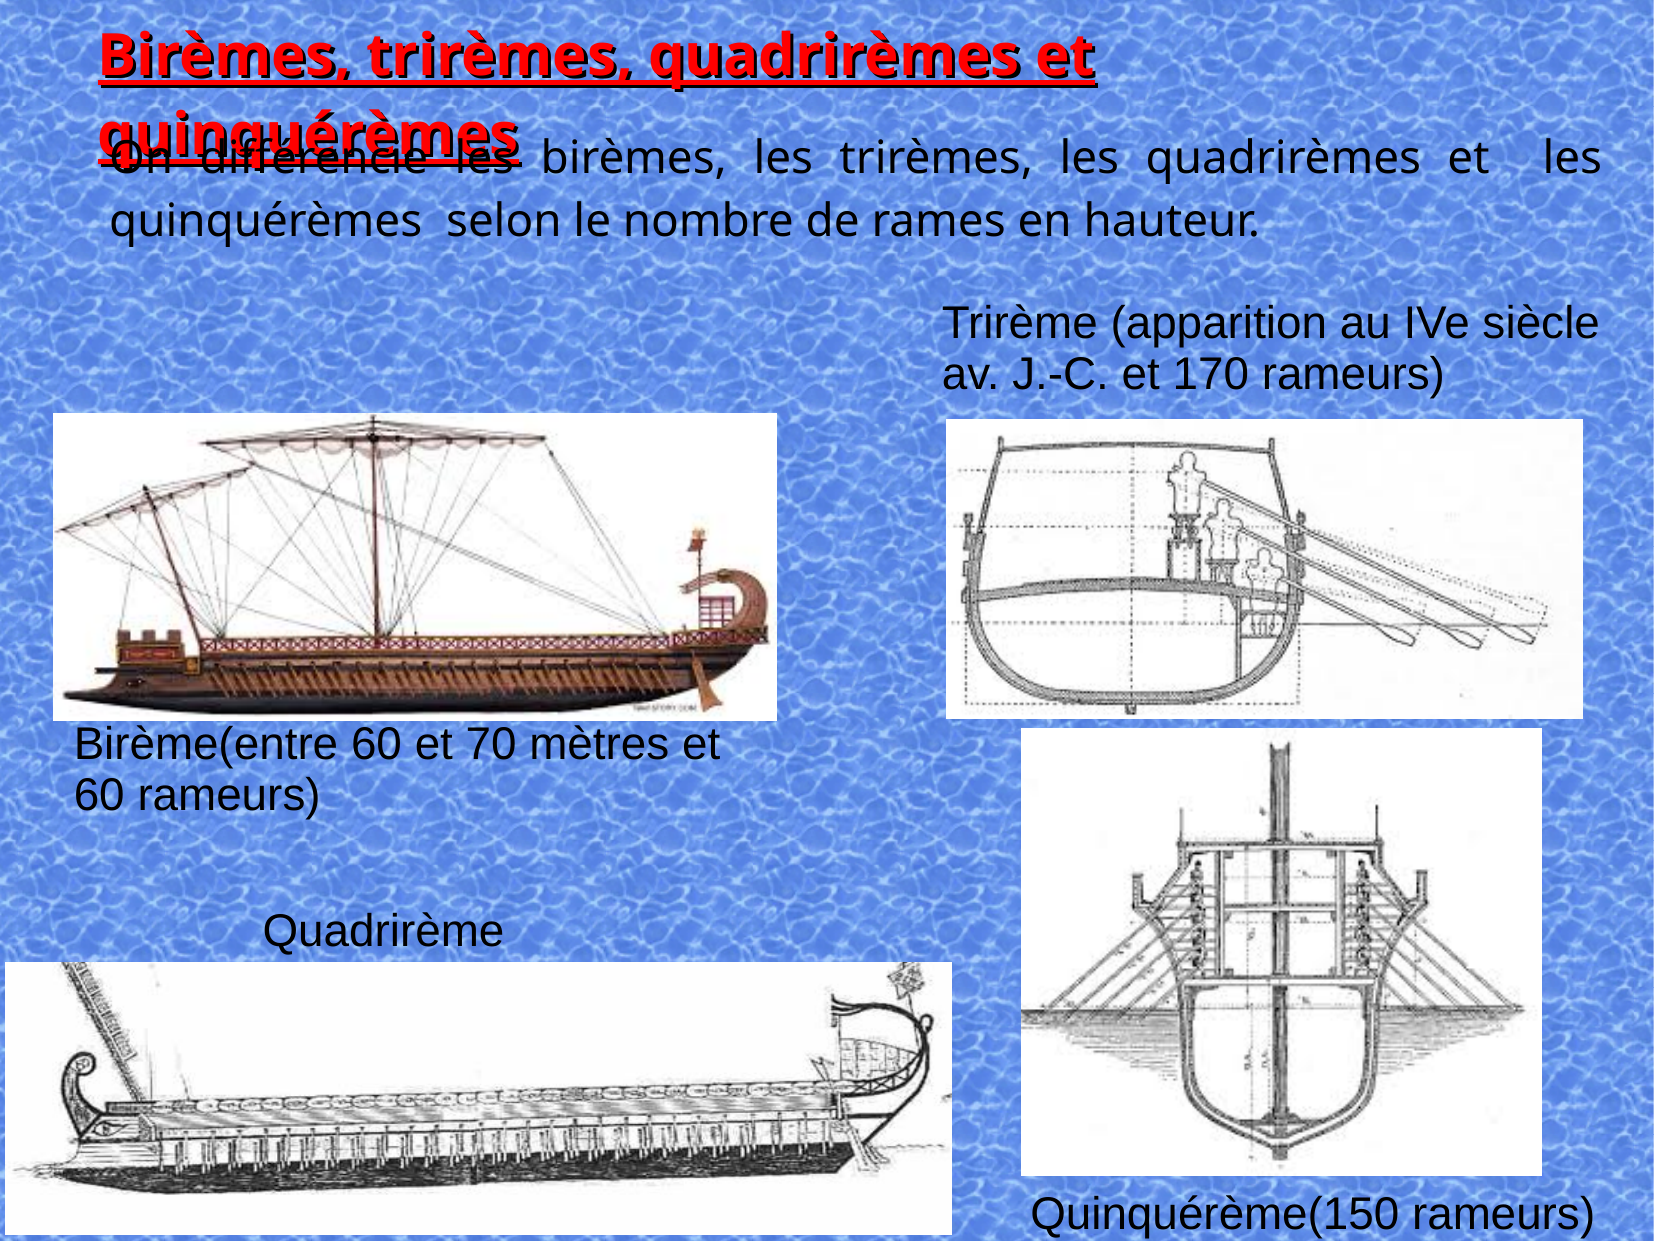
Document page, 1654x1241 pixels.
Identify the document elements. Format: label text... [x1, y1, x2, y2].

picture [0, 0, 1654, 1241]
text_box On différencie les birèmes, les trirèmes, les quadrirèmes et les quinquérèmes selon le nombre de rames en hauteur. [94, 117, 1619, 260]
text_box Birème(entre 60 et 70 mètres et 60 rameurs) [59, 710, 768, 981]
text_box Trirème (apparition au IVe siècle av. J.-C. et 170 rameurs) [927, 289, 1654, 407]
text_box Birèmes, trirèmes, quadrirèmes et quinquérèmes [82, 5, 1524, 102]
text_box Quinquérème(150 rameurs) [1015, 1180, 1654, 1241]
